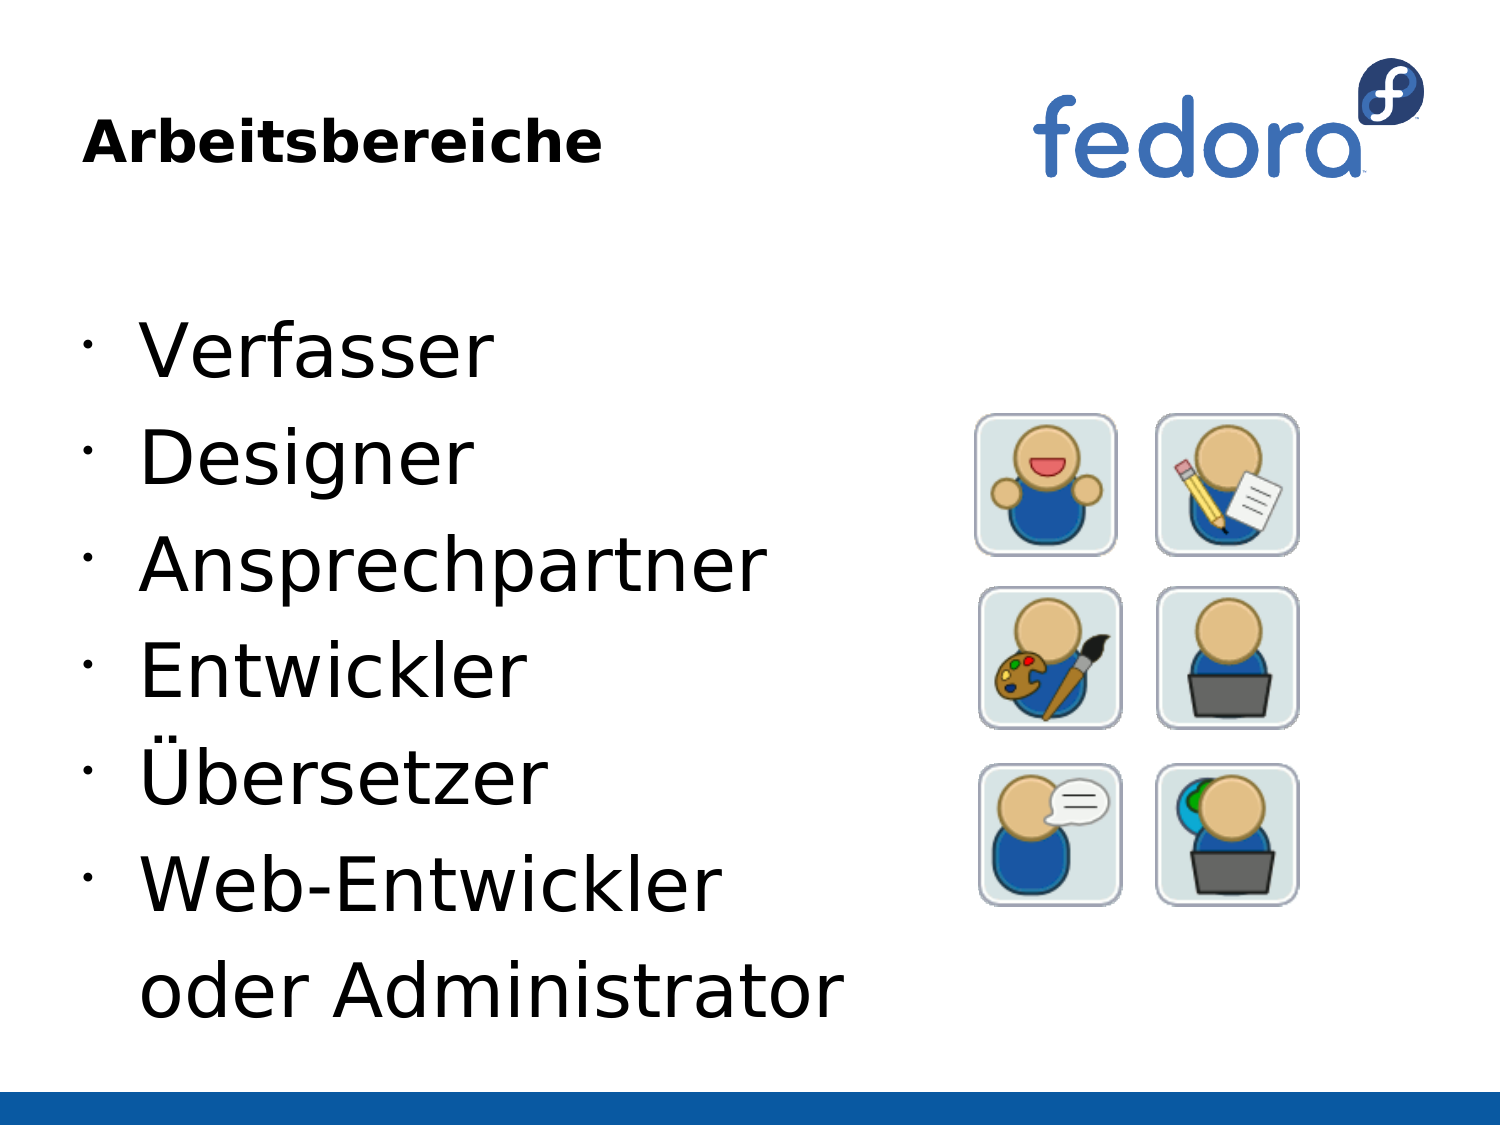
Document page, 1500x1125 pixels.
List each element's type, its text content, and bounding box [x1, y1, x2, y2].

title Arbeitsbereiche [67, 35, 1034, 244]
picture [1034, 58, 1424, 178]
list Verfasser Designer Ansprechpartner Entwickler Übersetzer Web-Entwickler oder Administrator [67, 295, 1418, 1041]
picture [0, 1092, 1500, 1125]
